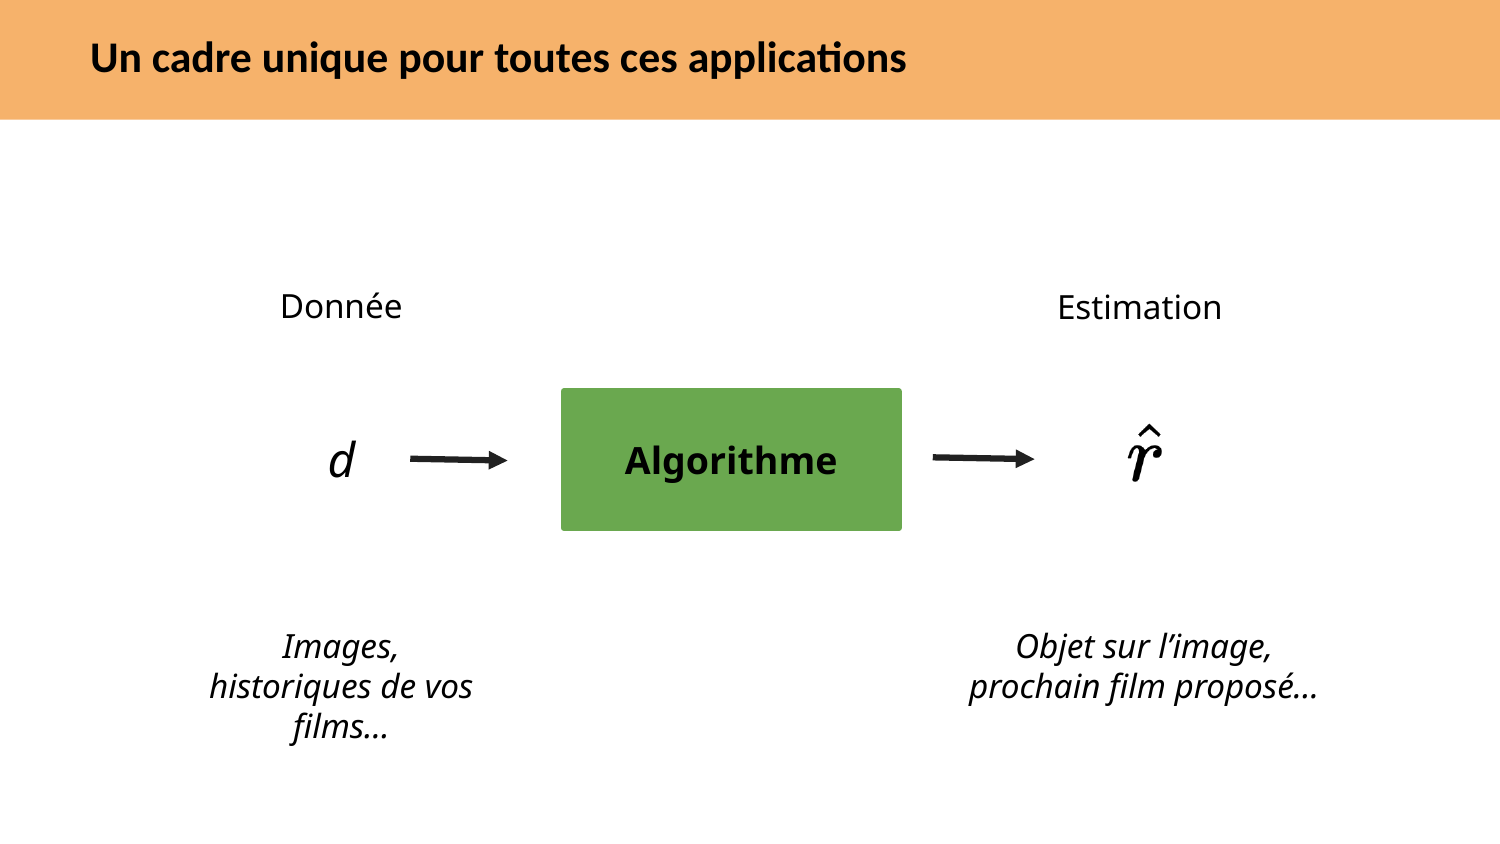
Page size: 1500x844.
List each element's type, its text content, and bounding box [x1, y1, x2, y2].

text_box Donnée [215, 270, 468, 341]
text_box Algorithme [563, 391, 899, 528]
picture [1126, 415, 1163, 501]
text_box Images, historiques de vos films… [183, 610, 500, 761]
text_box d [251, 426, 432, 490]
list Un cadre unique pour toutes ces applications [0, 0, 1500, 120]
text_box Objet sur l’image, prochain film proposé… [935, 610, 1354, 721]
text_box Estimation [1003, 267, 1285, 344]
